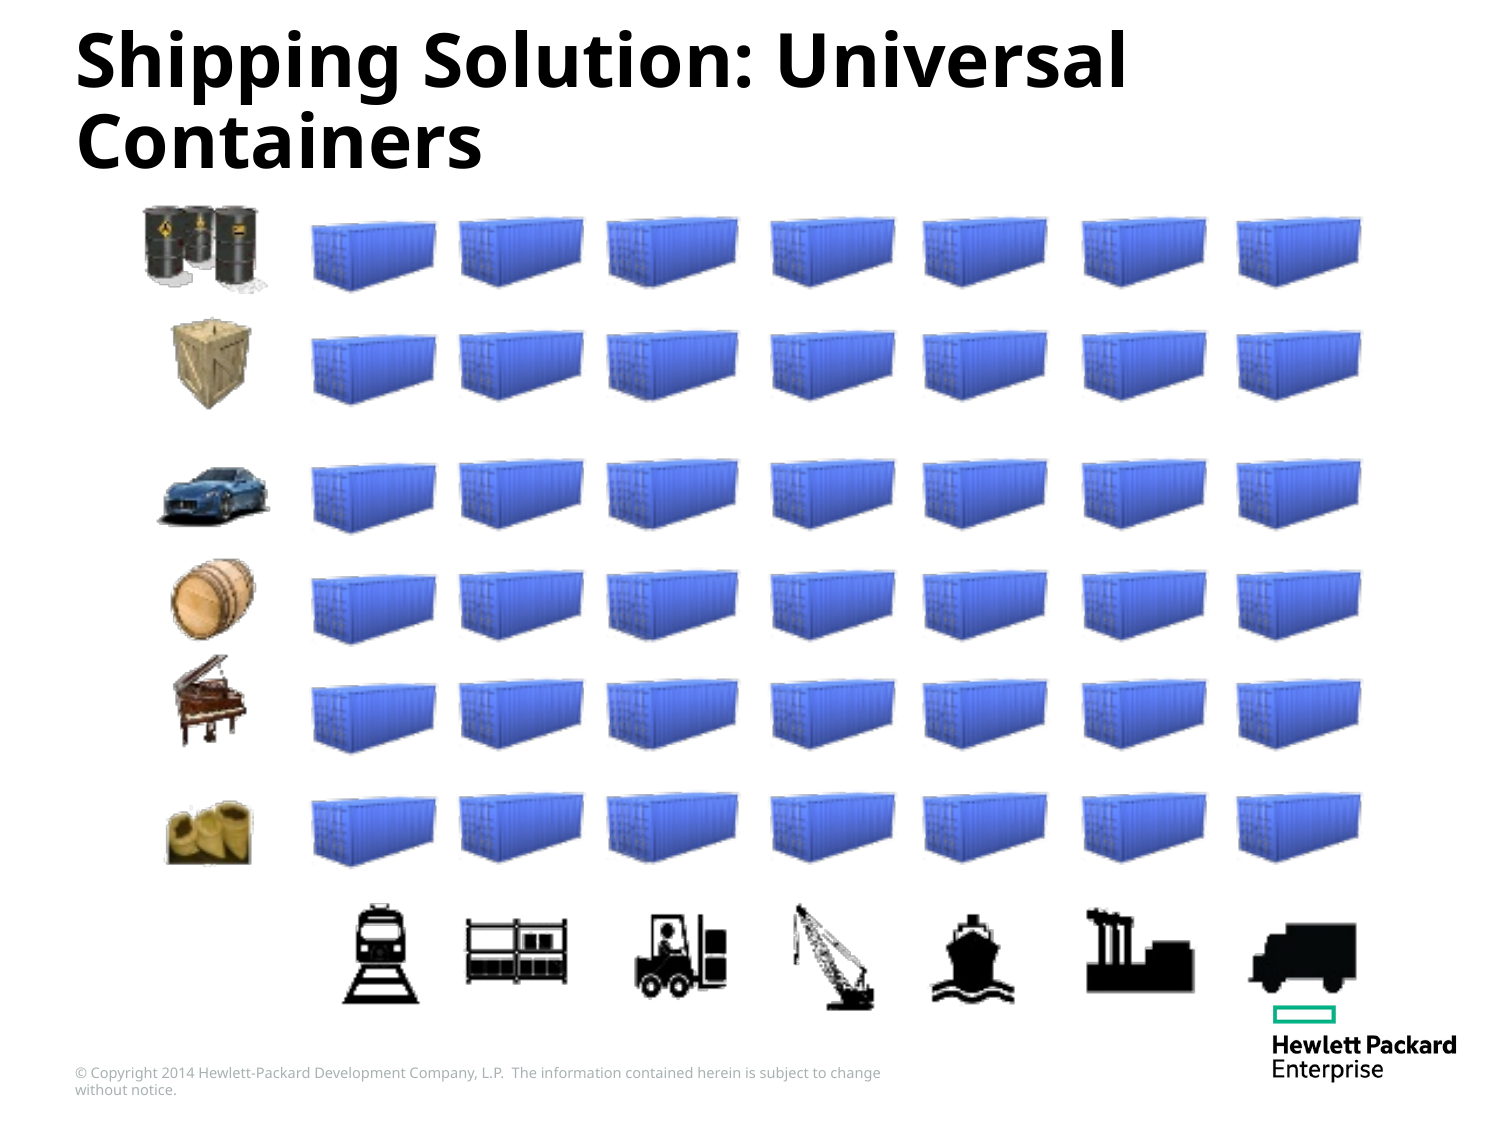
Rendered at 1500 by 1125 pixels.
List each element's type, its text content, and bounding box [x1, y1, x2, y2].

title Shipping Solution: Universal Containers [75, 22, 1426, 148]
picture [97, 161, 1476, 1099]
